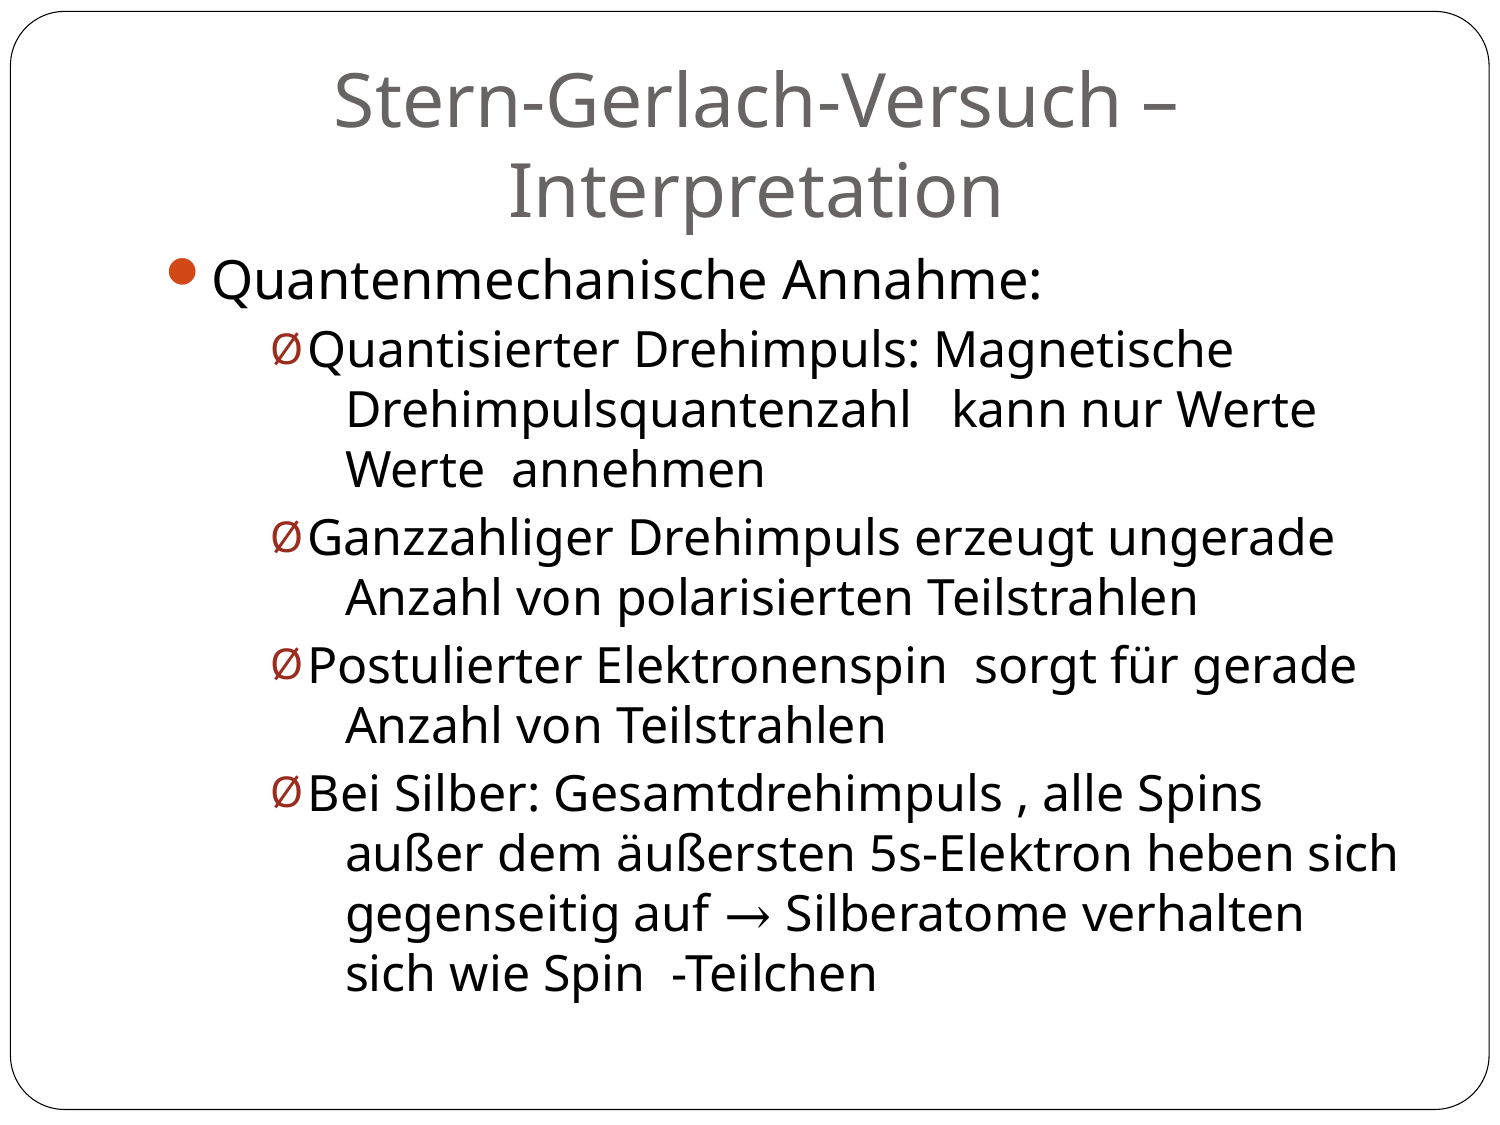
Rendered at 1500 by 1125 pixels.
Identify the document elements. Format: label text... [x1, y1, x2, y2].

list Quantenmechanische Annahme: Quantisierter Drehimpuls: Magnetische Drehimpulsquantenzahl kann nur Werte Werte annehmen Ganzzahliger Drehimpuls erzeugt ungerade Anzahl von polarisierten Teilstrahlen Postulierter Elektronenspin sorgt für gerade Anzahl von Teilstrahlen Bei Silber: Gesamtdrehimpuls , alle Spins außer dem äußersten 5s-Elektron heben sich gegenseitig auf → Silberatome verhalten sich wie Spin -Teilchen [150, 237, 1426, 1071]
title Stern-Gerlach-Versuch – Interpretation [88, 45, 1426, 185]
